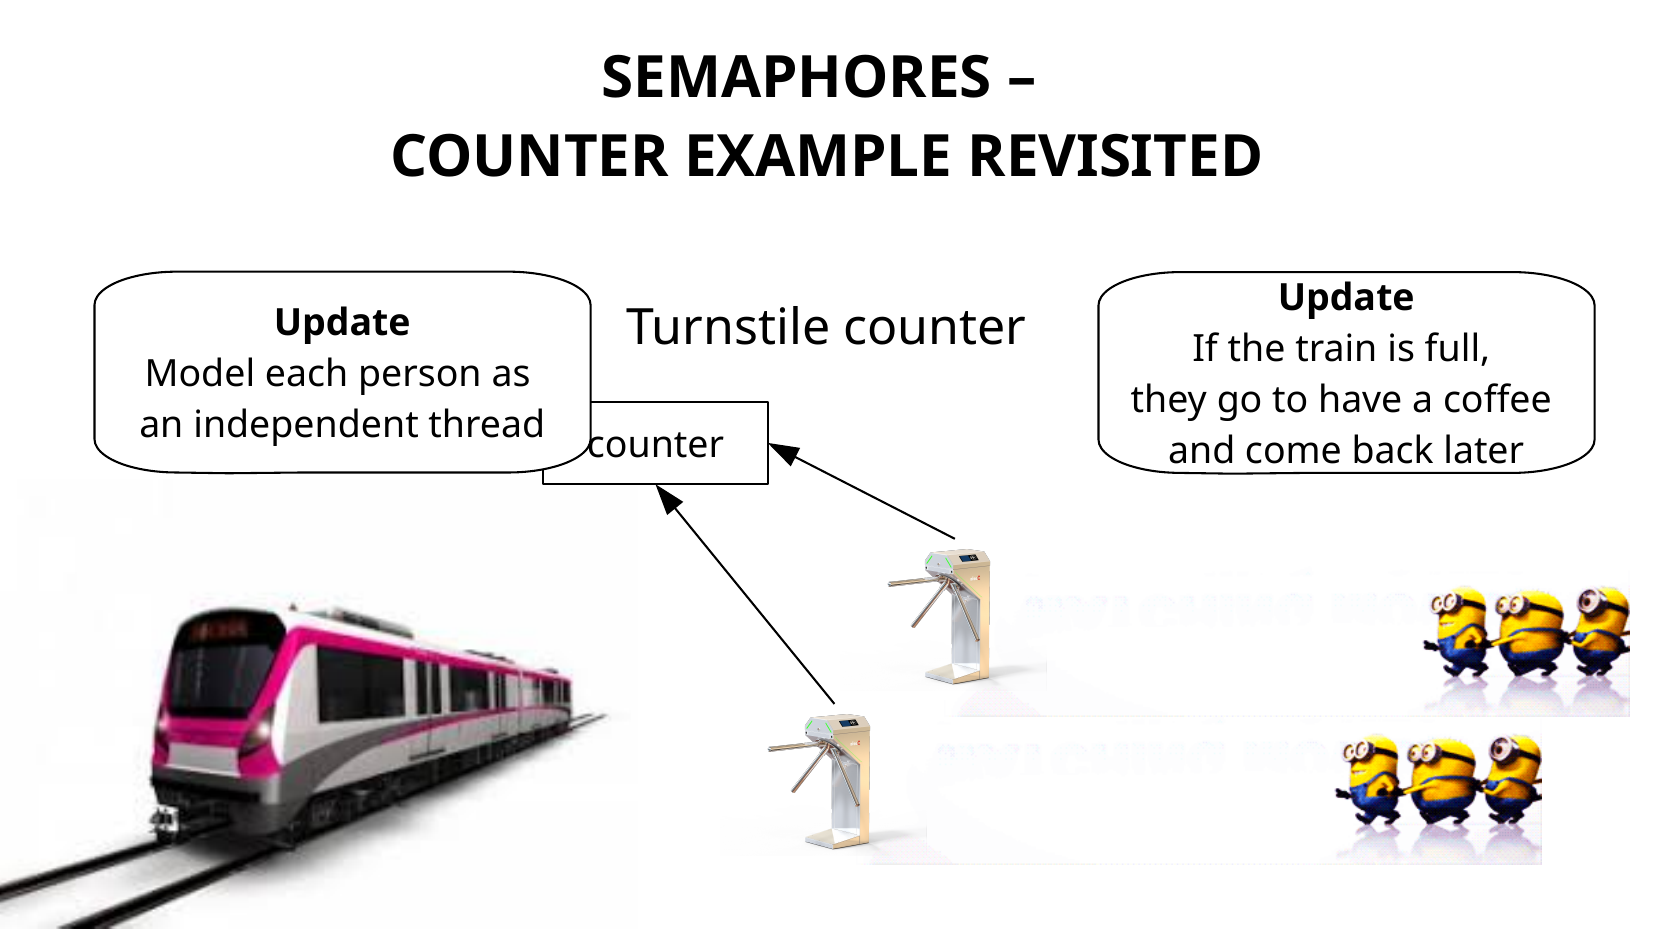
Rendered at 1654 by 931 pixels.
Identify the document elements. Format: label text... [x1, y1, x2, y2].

text_box counter [543, 401, 768, 485]
text_box Turnstile counter [573, 283, 1117, 360]
title SEMAPHORES – COUNTER EXAMPLE REVISITED [82, 36, 1571, 193]
text_box Update If the train is full, they go to have a coffee and come back later [1098, 272, 1595, 474]
picture [0, 479, 638, 929]
picture [720, 348, 1630, 865]
text_box Update Model each person as an independent thread [94, 271, 591, 474]
